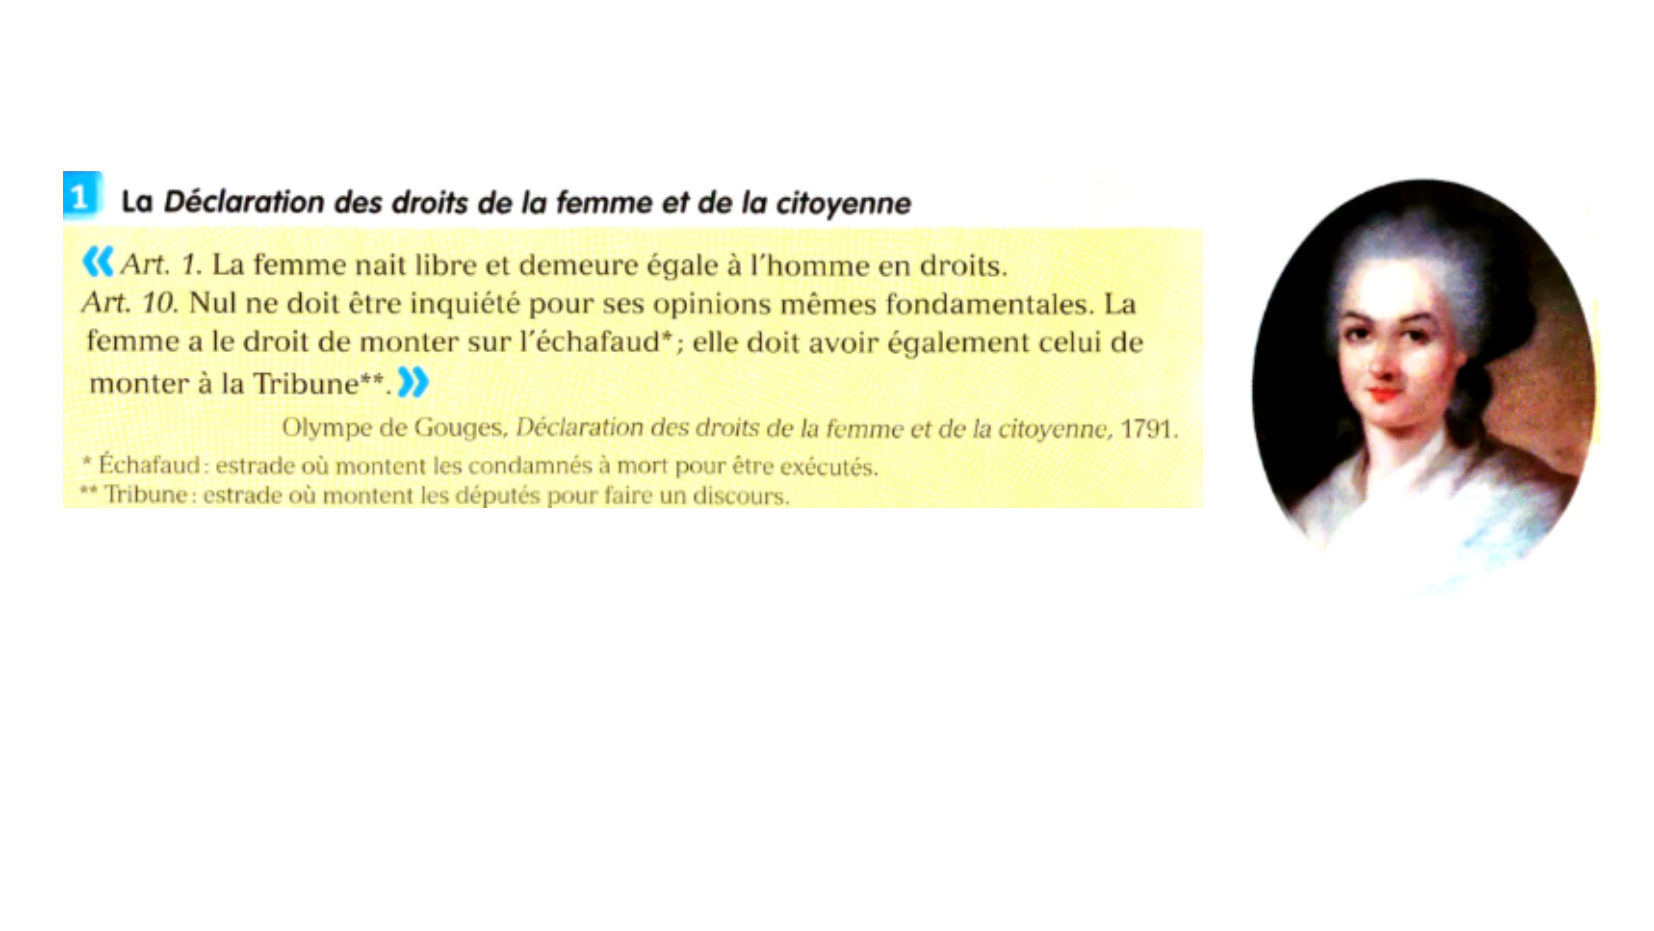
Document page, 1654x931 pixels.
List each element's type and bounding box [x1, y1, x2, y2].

picture [1245, 163, 1607, 638]
picture [63, 171, 1203, 508]
